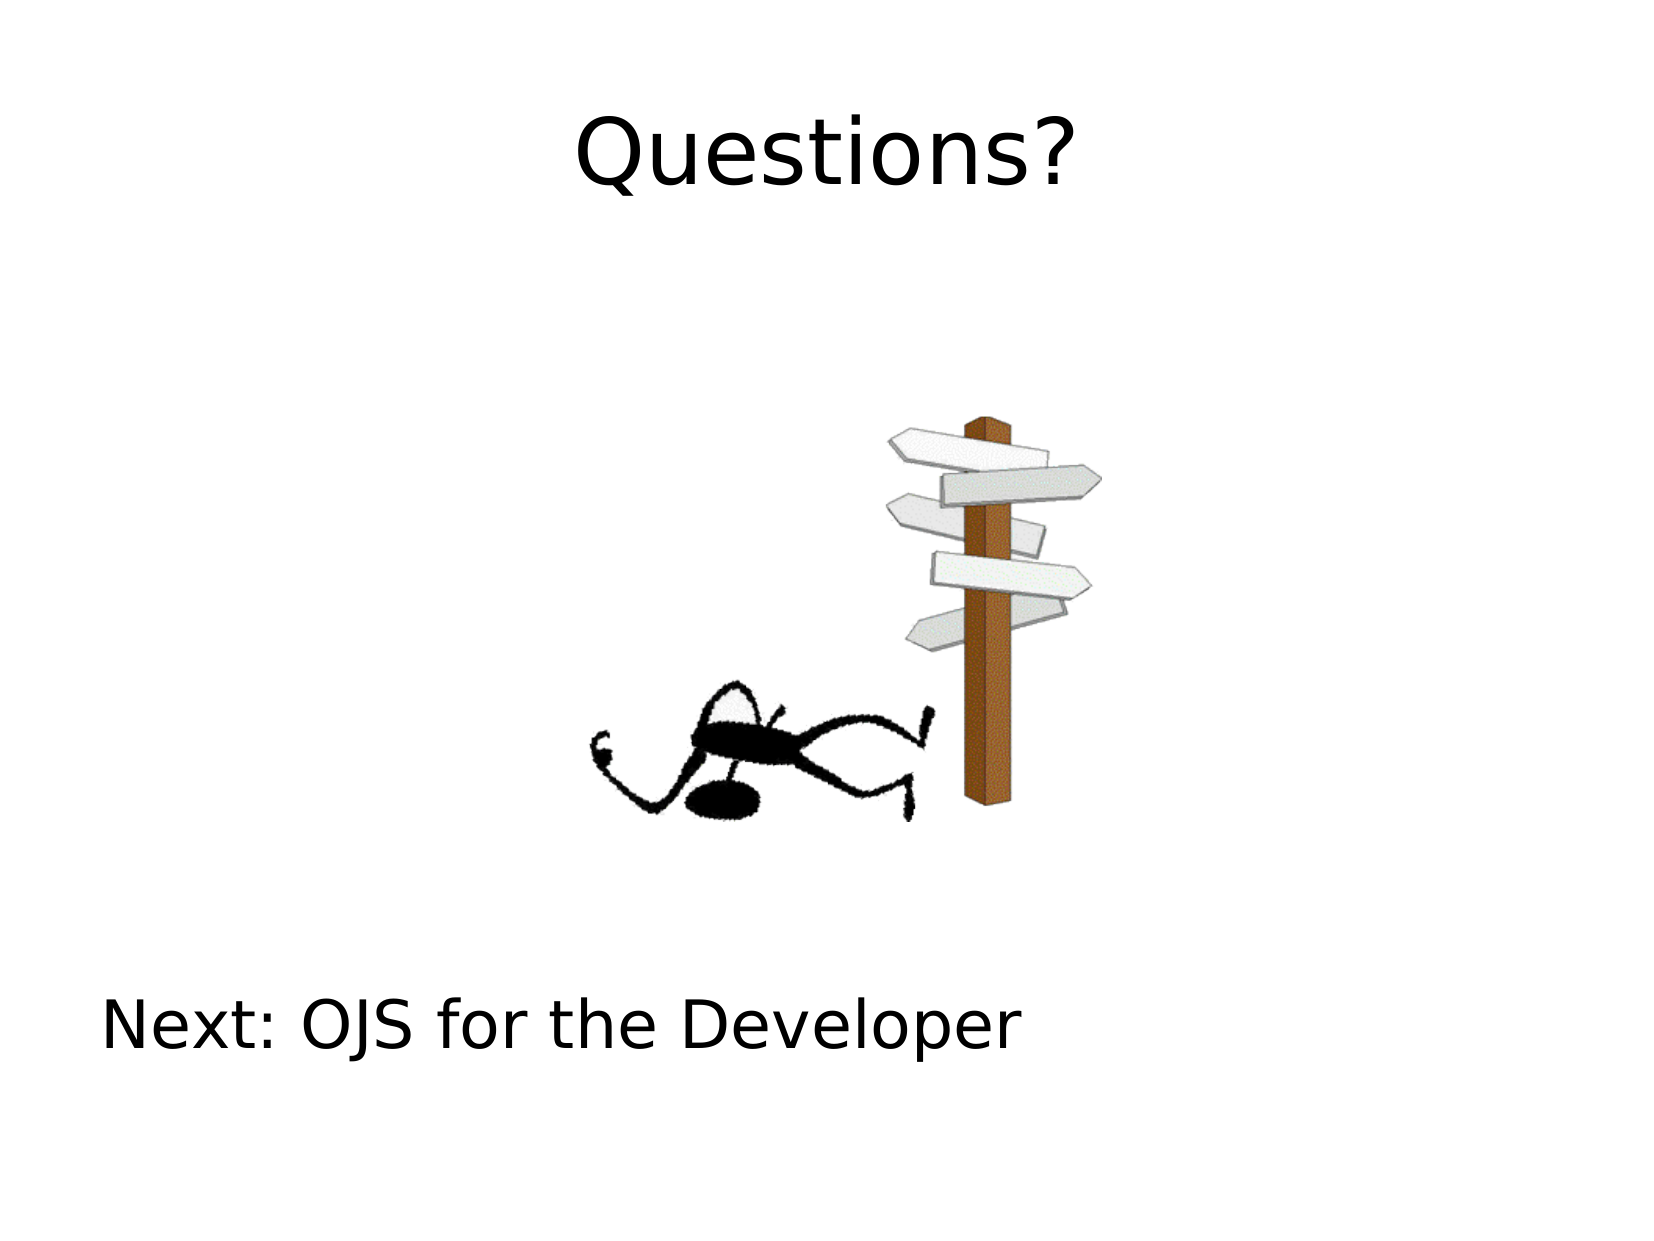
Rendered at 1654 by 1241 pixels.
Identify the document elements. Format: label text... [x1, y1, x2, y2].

title Questions? [82, 49, 1571, 257]
list Next: OJS for the Developer [82, 987, 1571, 1111]
picture [554, 415, 1102, 822]
